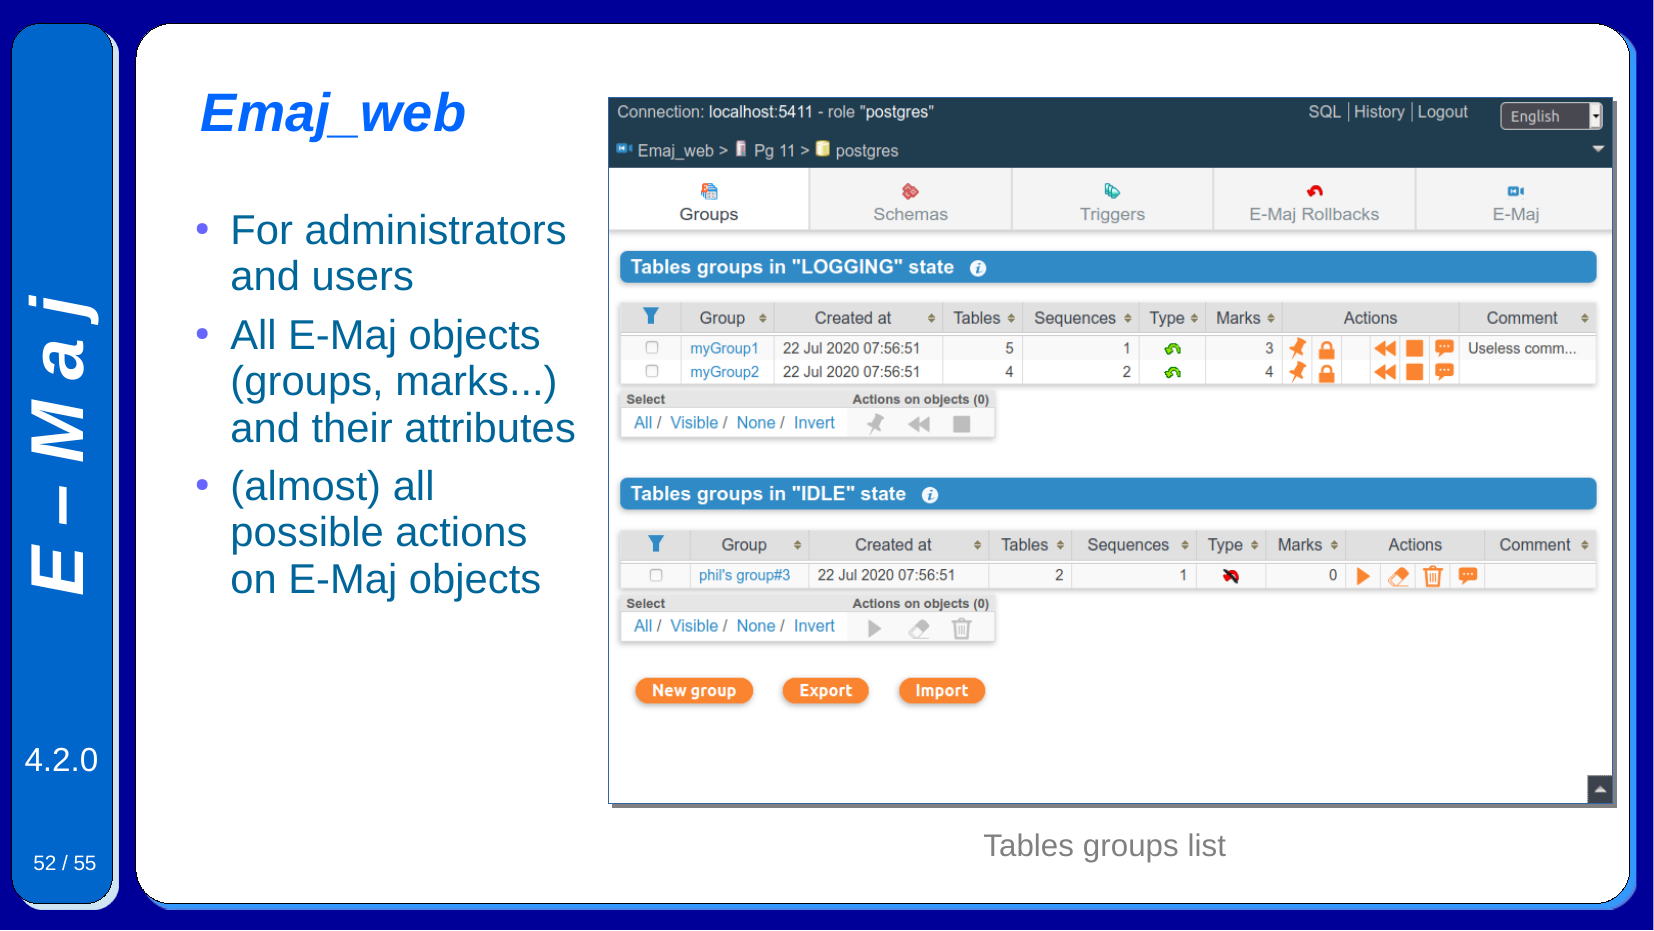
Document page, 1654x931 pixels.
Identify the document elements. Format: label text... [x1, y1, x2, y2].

text_box Tables groups list [968, 820, 1247, 871]
title Emaj_web [200, 34, 1575, 191]
picture [608, 97, 1613, 804]
list For administrators and users All E-Maj objects (groups, marks...) and their attributes (almost) all possible actions on E-Maj objects [177, 206, 579, 697]
